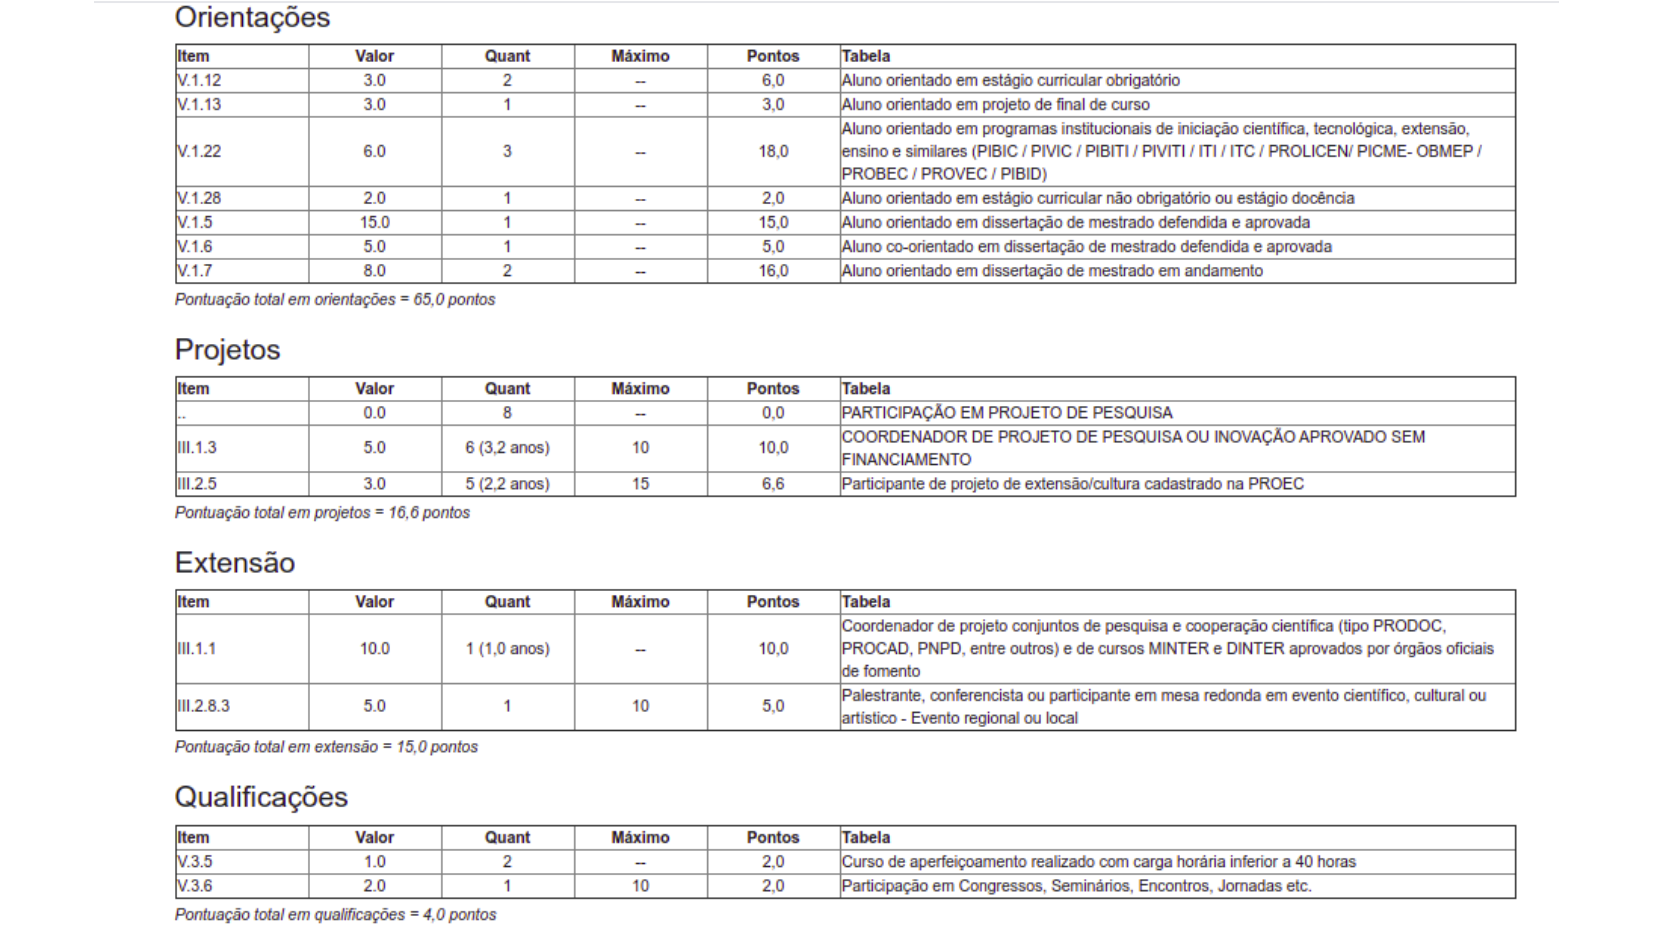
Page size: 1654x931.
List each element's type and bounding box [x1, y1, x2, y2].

picture [94, 0, 1559, 931]
